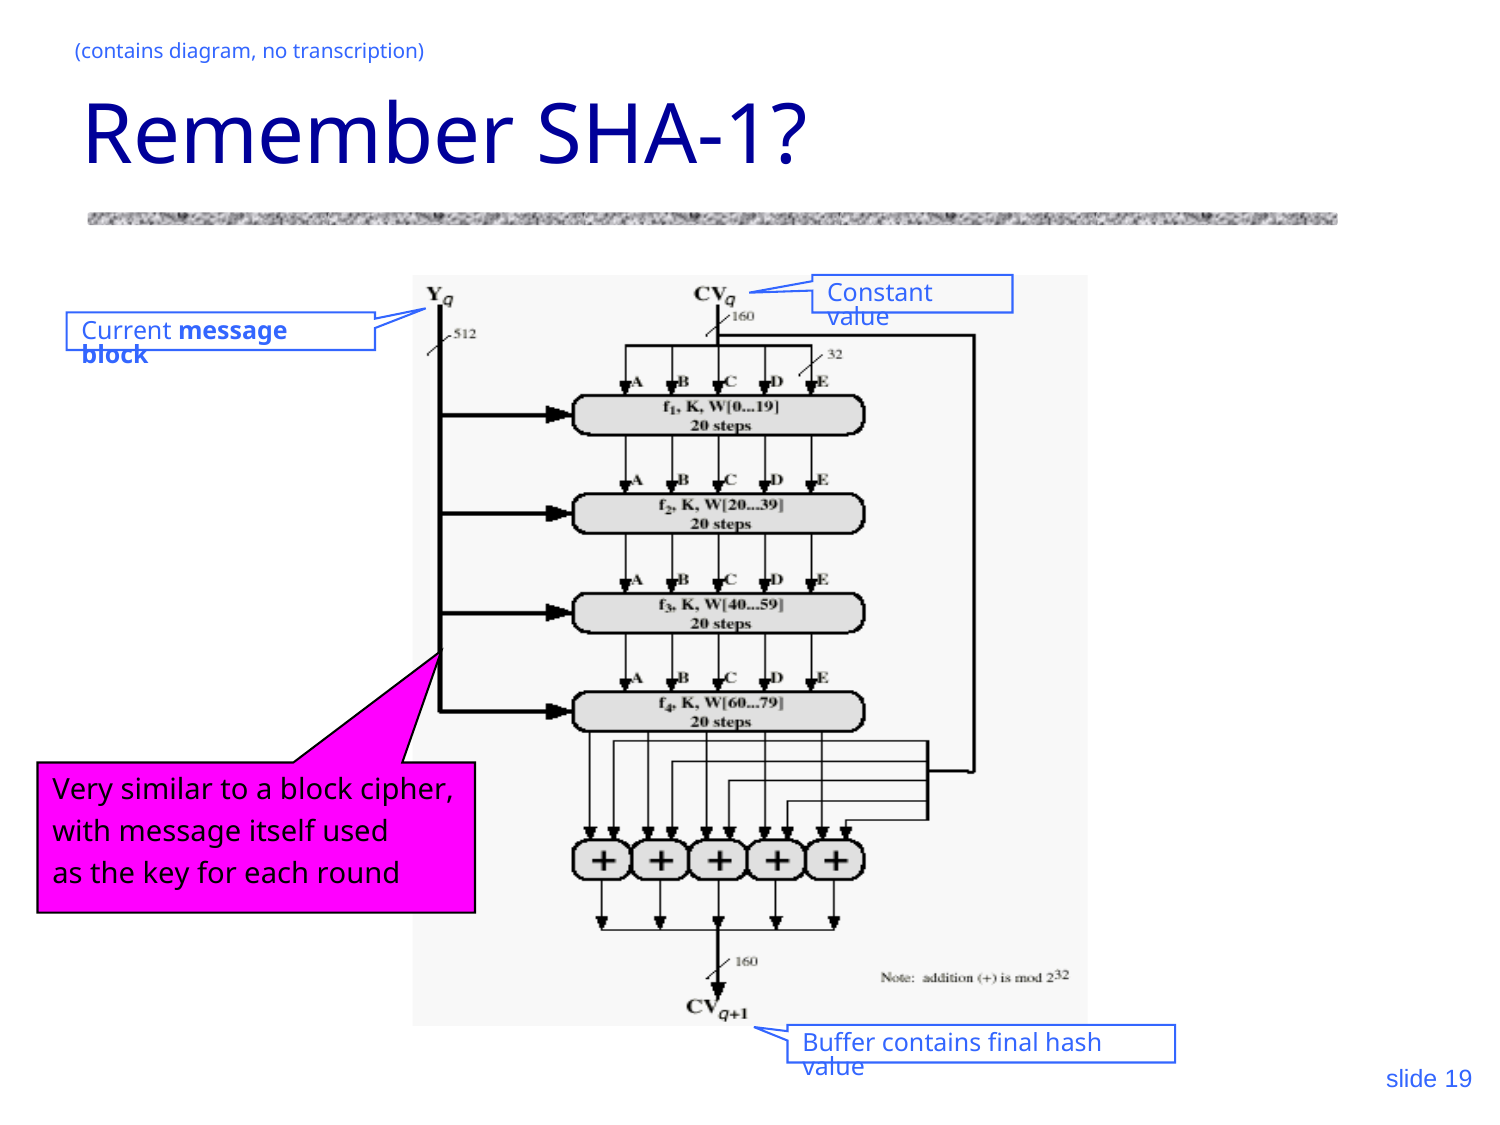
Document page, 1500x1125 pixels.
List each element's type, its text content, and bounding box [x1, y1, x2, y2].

picture [412, 275, 1088, 1026]
picture [864, 313, 871, 323]
text_box slide <number> [1174, 1025, 1488, 1101]
picture [87, 212, 1338, 226]
picture [830, 313, 837, 322]
text_box (contains diagram, no transcription) [60, 29, 541, 70]
text_box Buffer contains final hash value [753, 1024, 1176, 1063]
title Remember SHA-1? [66, 37, 1342, 188]
text_box Constant value [749, 274, 1013, 313]
text_box Current message block [66, 308, 426, 351]
text_box Very similar to a block cipher, with message itself used as the key for each round [37, 650, 475, 913]
